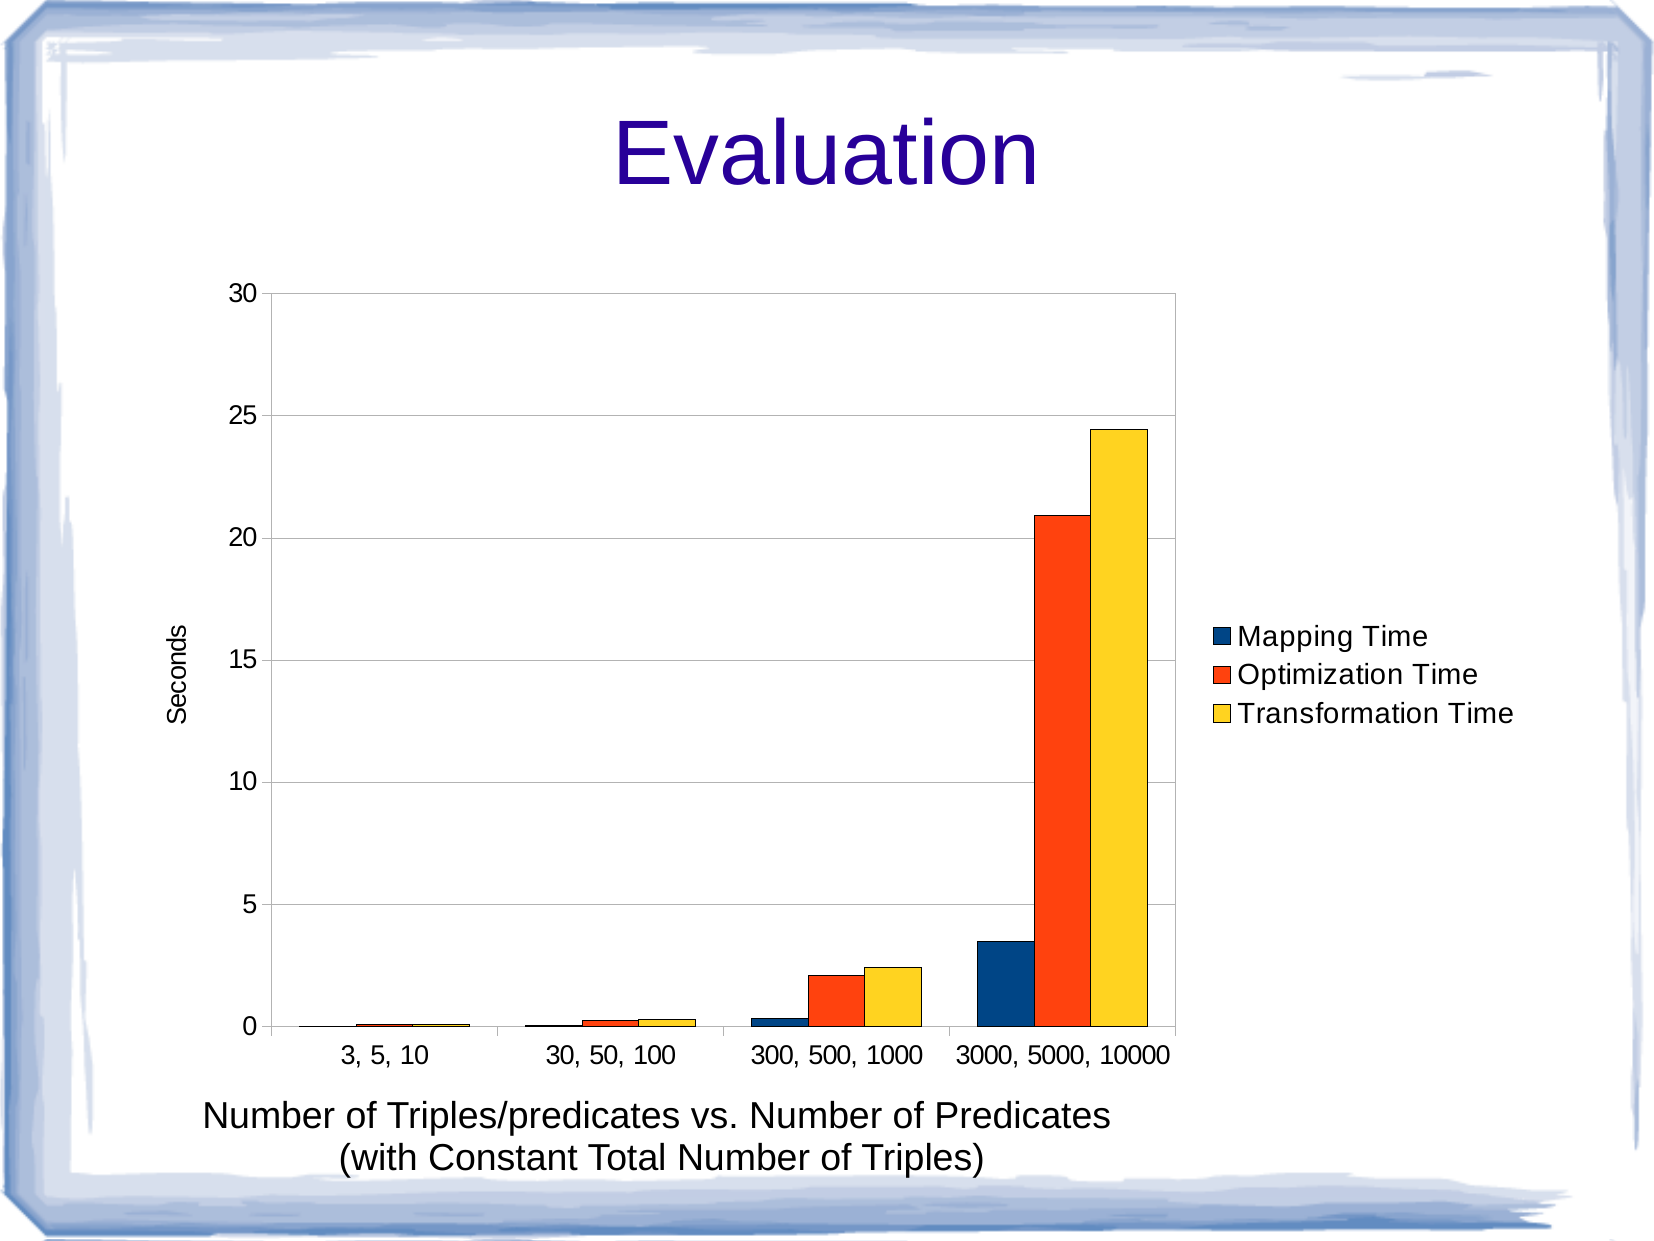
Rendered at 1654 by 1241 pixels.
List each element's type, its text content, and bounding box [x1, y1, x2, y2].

title Evaluation [82, 49, 1571, 257]
picture [0, 0, 1654, 1241]
chart [127, 262, 1538, 1088]
text_box Number of Triples/predicates vs. Number of Predicates (with Constant Total Number of Triples) [187, 1087, 1163, 1201]
